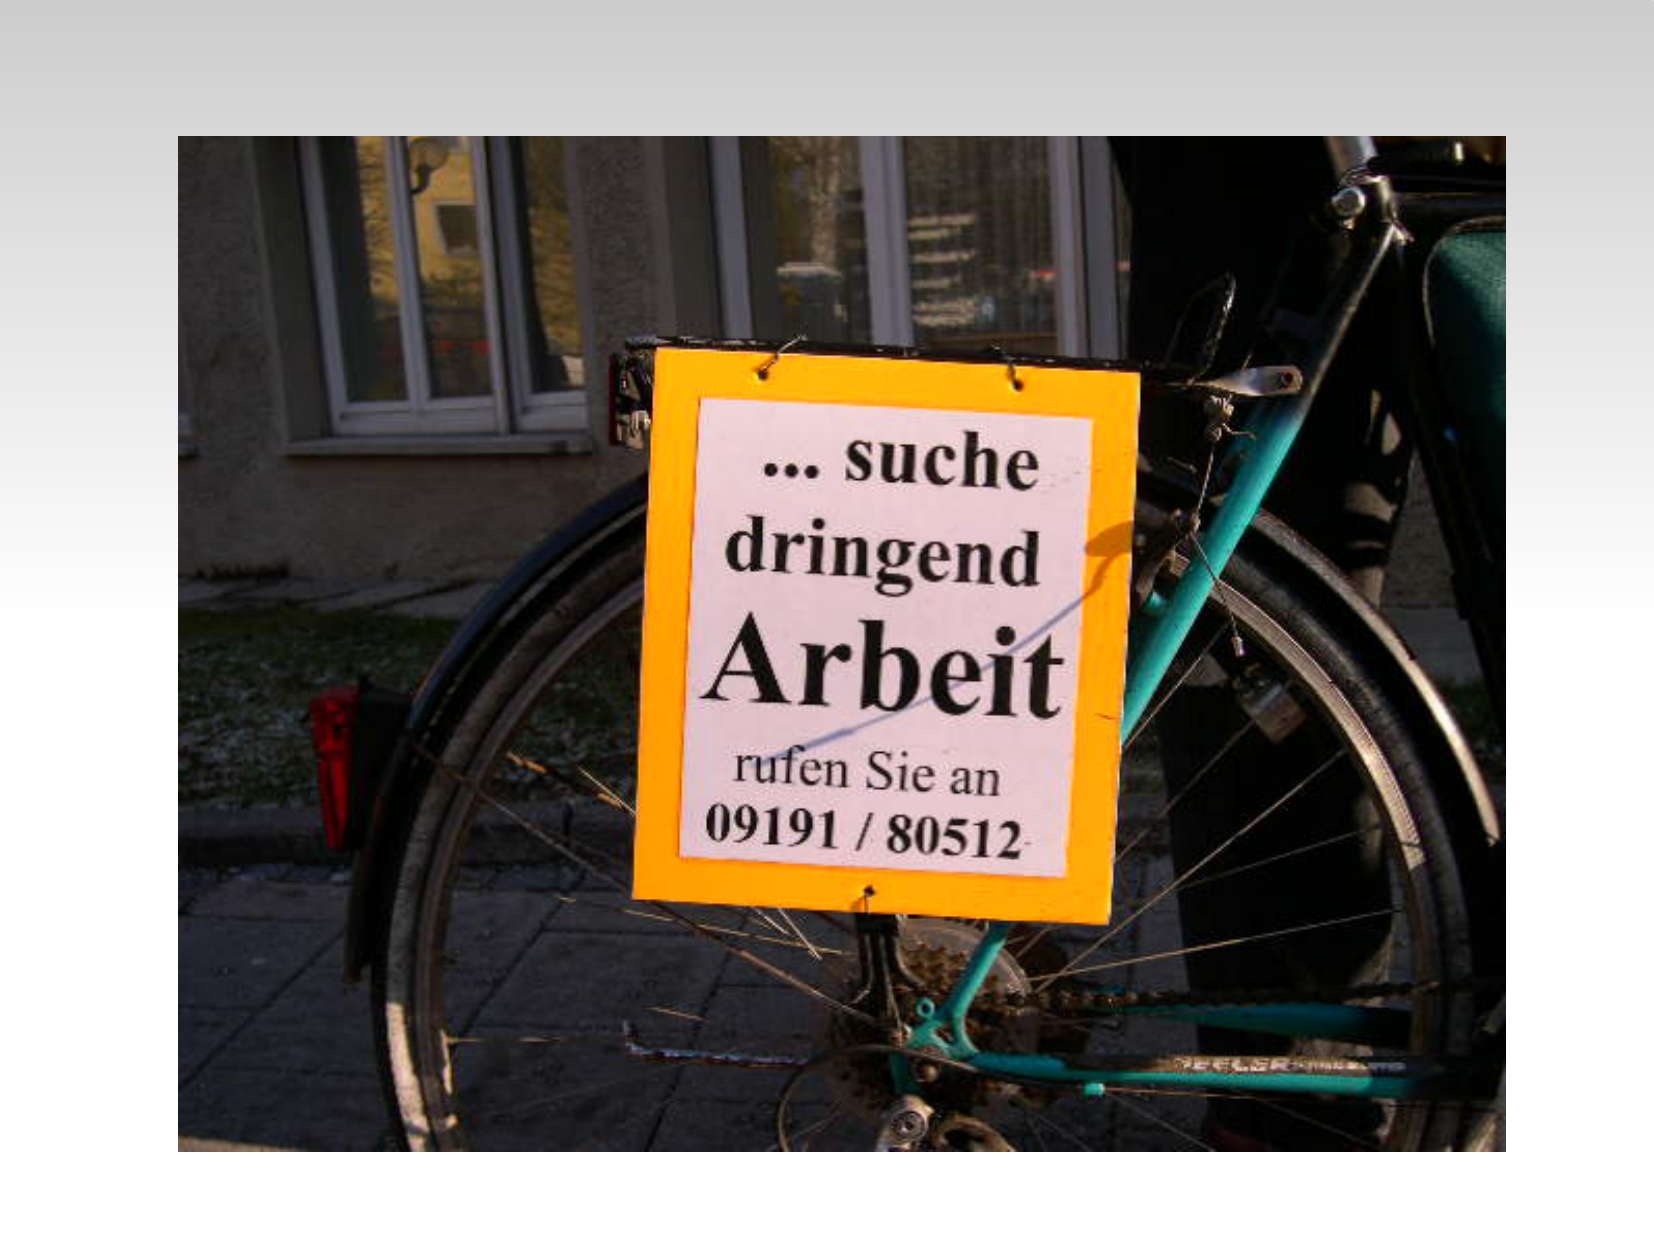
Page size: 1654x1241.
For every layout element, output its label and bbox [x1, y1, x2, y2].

picture [178, 136, 1506, 1152]
